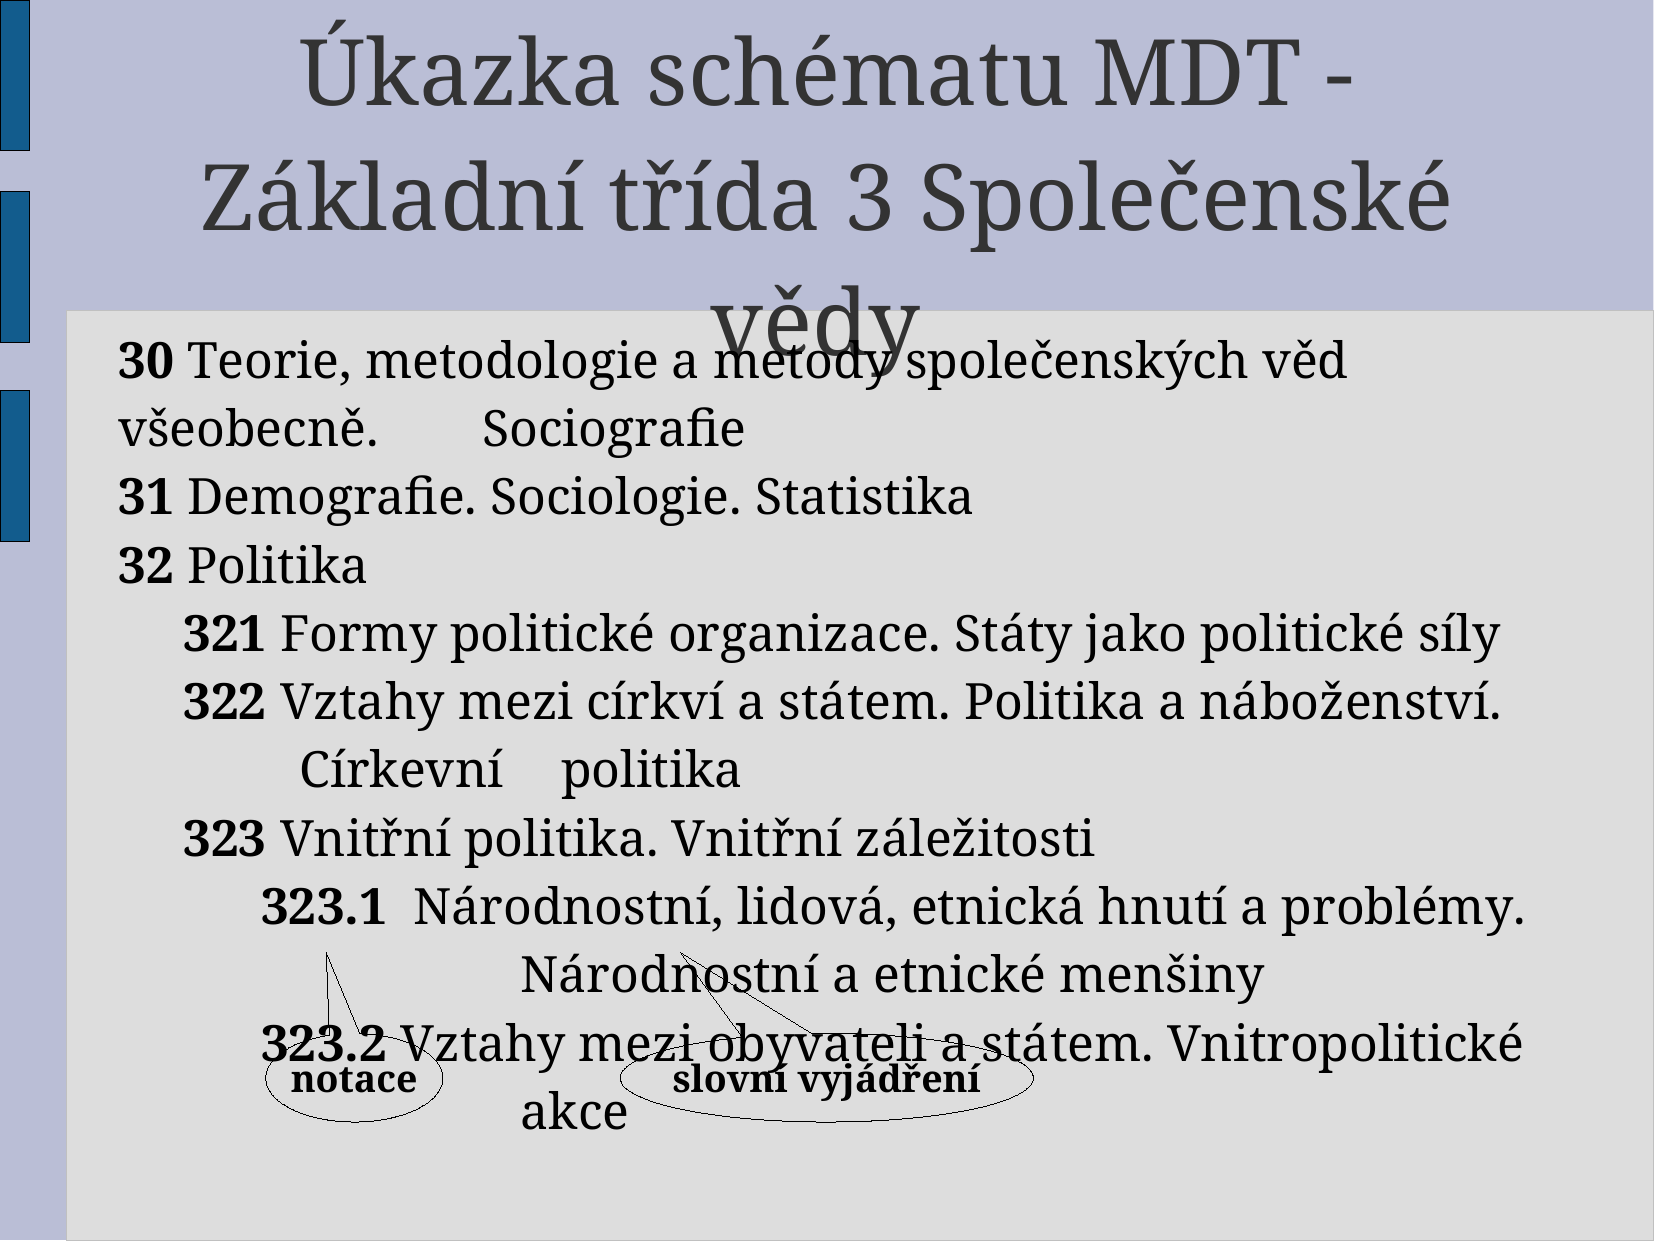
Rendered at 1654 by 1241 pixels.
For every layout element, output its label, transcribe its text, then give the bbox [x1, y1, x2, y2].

title Úkazka schématu MDT - Základní třída 3 Společenské vědy [121, 90, 1534, 299]
list 30 Teorie, metodologie a metody společenských věd všeobecně. Sociografie 31 Demografie. Sociologie. Statistika 32 Politika 321 Formy politické organizace. Státy jako politické síly 322 Vztahy mezi církví a státem. Politika a náboženství. Církevní politika 323 Vnitřní politika. Vnitřní záležitosti 323.1 Národnostní, lidová, etnická hnutí a problémy. Národnostní a etnické menšiny 323.2 Vztahy mezi obyvateli a státem. Vnitropolitické akce http://www.nkp.cz/pages/page.php3?page=fond_vseobec_pomzn1.htm [118, 324, 1531, 1241]
text_box slovní vyjádření [620, 952, 1034, 1123]
text_box notace [265, 952, 443, 1123]
